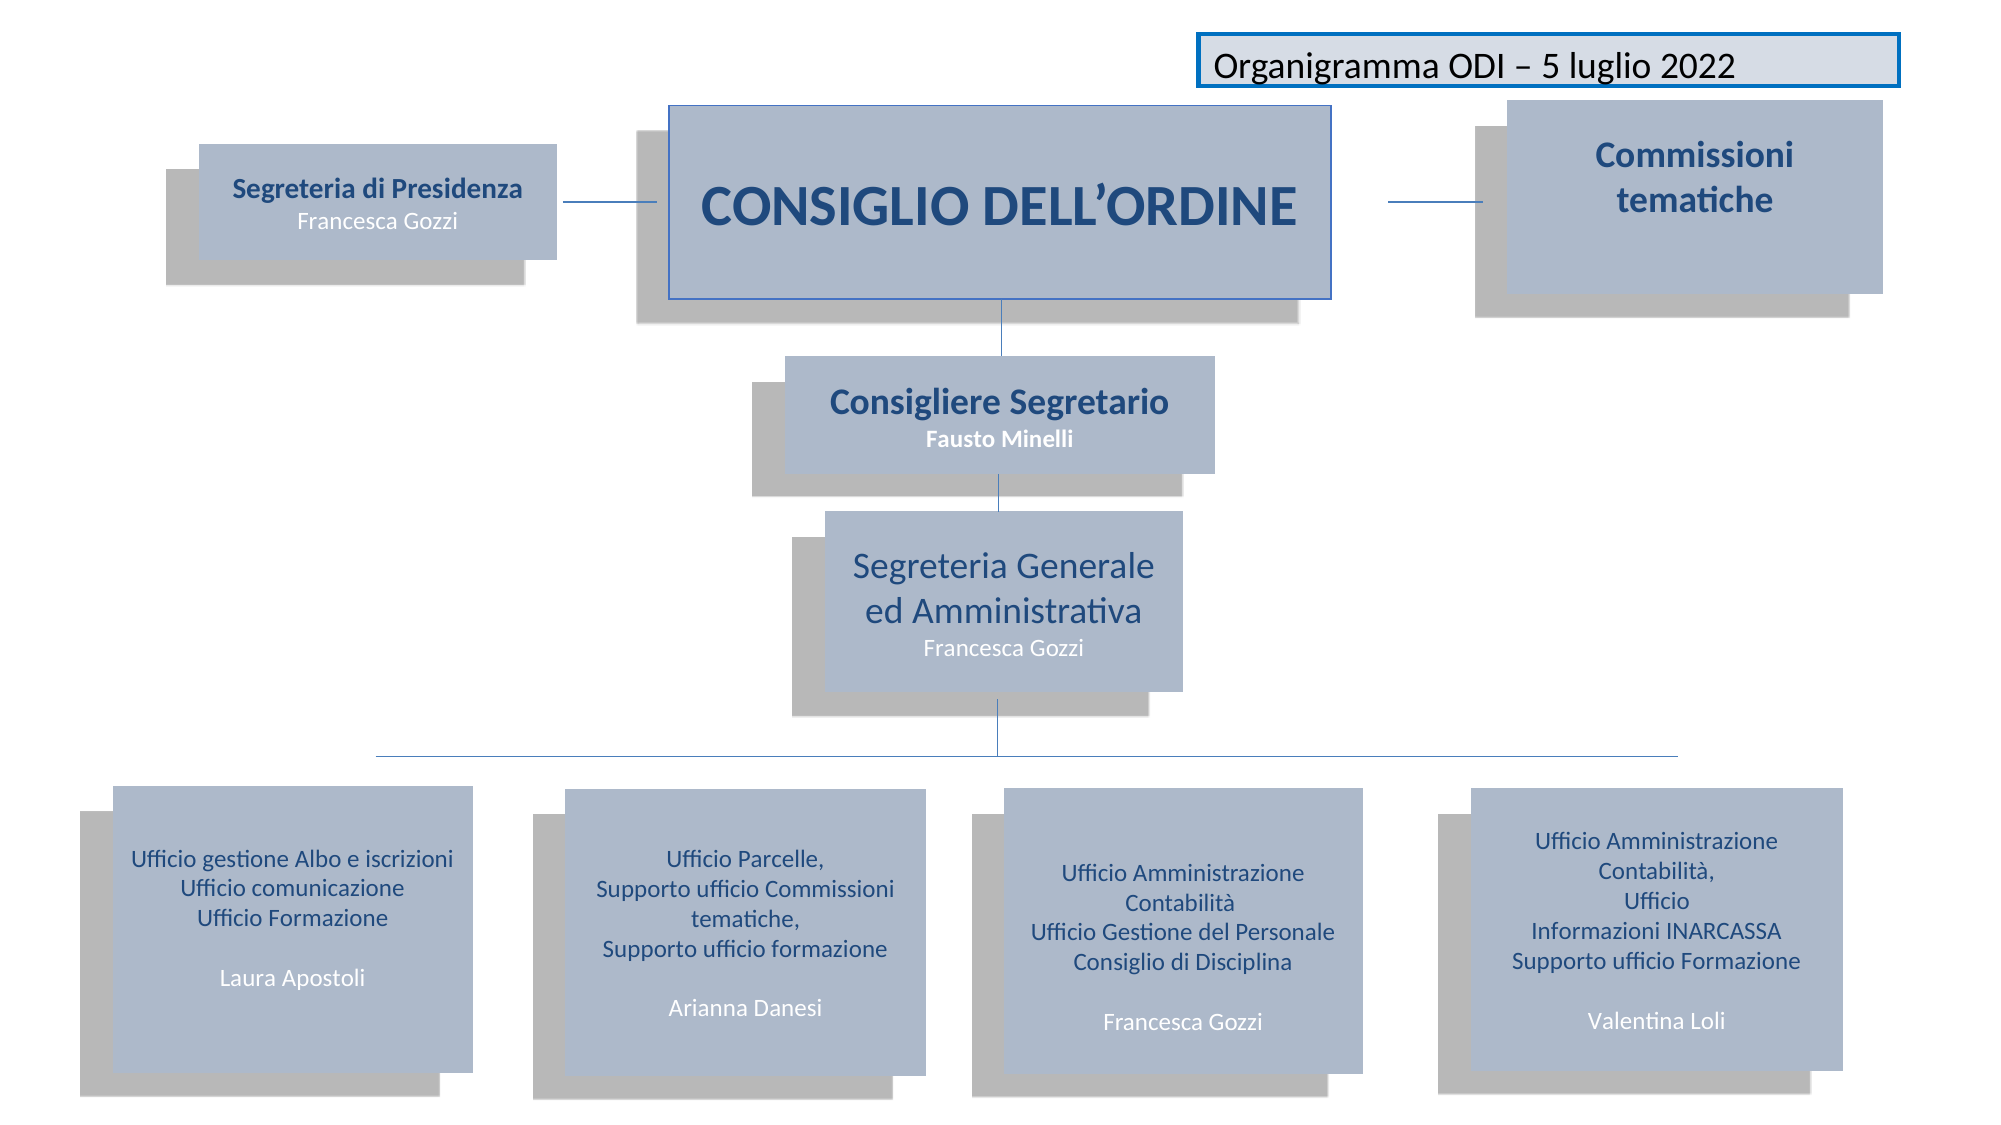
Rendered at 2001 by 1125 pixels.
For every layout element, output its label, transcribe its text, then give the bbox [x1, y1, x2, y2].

text_box Ufficio Amministrazione Contabilità Ufficio Gestione del Personale Consiglio di Disciplina Francesca Gozzi [1004, 788, 1363, 1074]
text_box Ufficio gestione Albo e iscrizioni Ufficio comunicazione Ufficio Formazione Laura Apostoli [113, 786, 473, 1073]
text_box Segreteria di Presidenza Francesca Gozzi [199, 144, 557, 260]
text_box Segreteria Generale ed Amministrativa Francesca Gozzi [825, 511, 1183, 692]
text_box Consiglio dell’Ordine [669, 105, 1331, 299]
text_box Ufficio Parcelle, Supporto ufficio Commissioni tematiche, Supporto ufficio formazione Arianna Danesi [565, 789, 926, 1076]
text_box Ufficio Amministrazione Contabilità, Ufficio Informazioni INARCASSA Supporto ufficio Formazione Valentina Loli [1471, 788, 1843, 1071]
text_box Commissioni tematiche [1507, 100, 1883, 294]
text_box Organigramma ODI – 5 luglio 2022 [1199, 34, 1899, 86]
text_box Consigliere Segretario Fausto Minelli [785, 356, 1215, 474]
